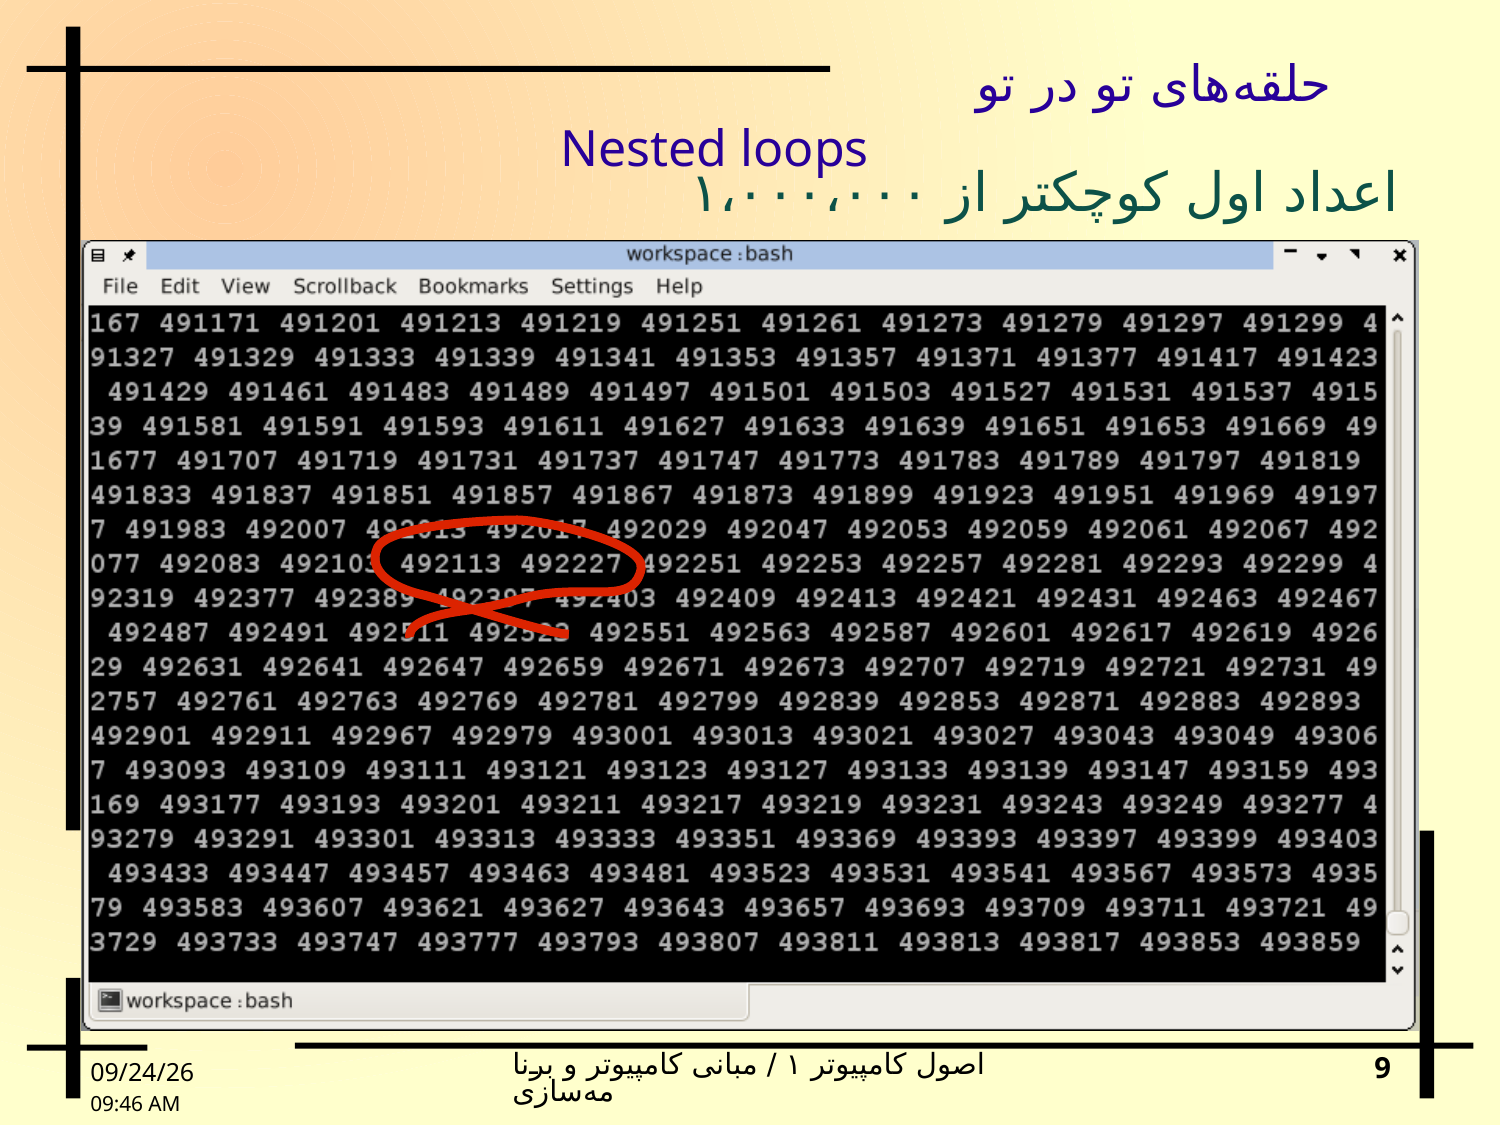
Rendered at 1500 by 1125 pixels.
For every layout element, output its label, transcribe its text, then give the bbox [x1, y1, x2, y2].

list اعداد اول کوچکتر از ۱،۰۰۰،۰۰۰ [135, 160, 1453, 273]
title حلقه‌‌های تو در تو Nested loops [74, 58, 1356, 178]
picture [81, 240, 1419, 1031]
